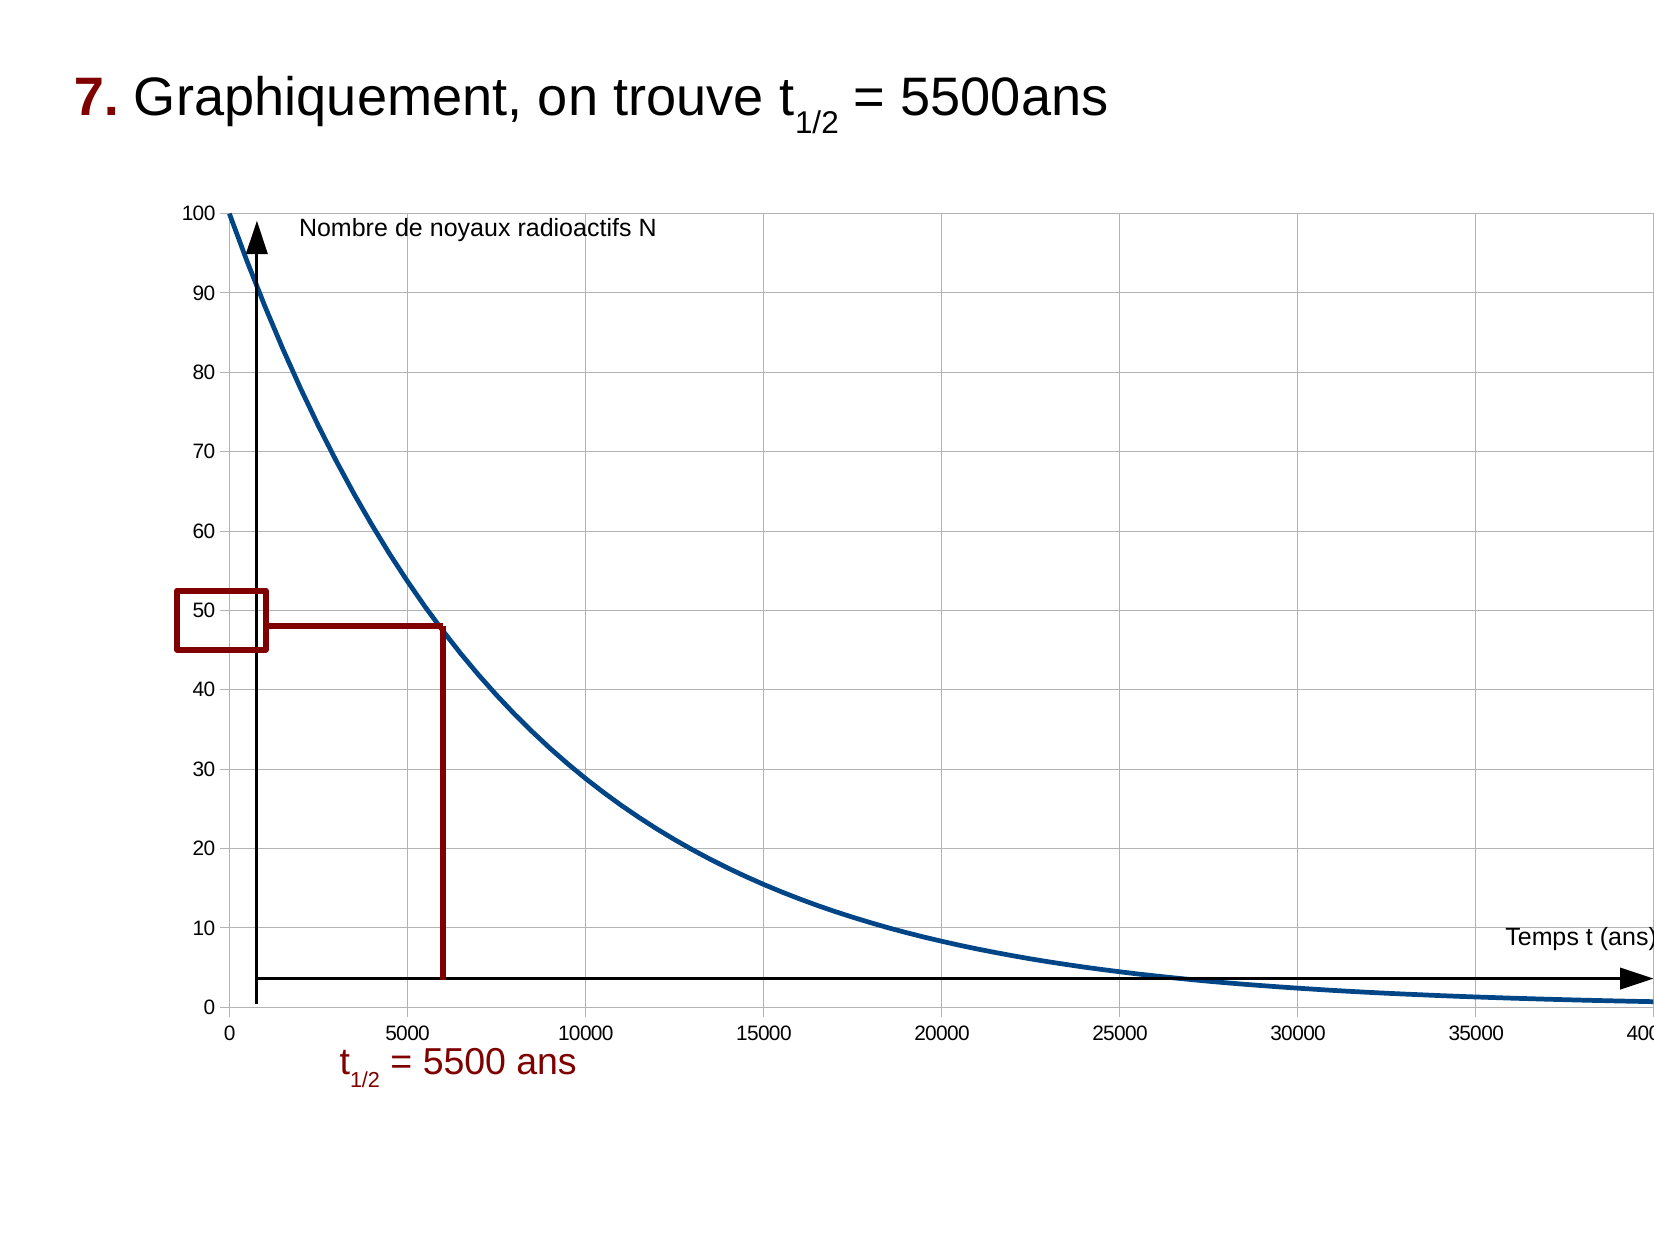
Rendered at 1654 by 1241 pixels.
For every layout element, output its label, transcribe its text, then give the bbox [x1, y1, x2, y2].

chart [1625, 968, 1654, 978]
chart [150, 184, 1654, 1063]
text_box Nombre de noyaux radioactifs N [284, 206, 758, 259]
text_box t1/2 = 5500 ans [324, 1033, 680, 1100]
text_box Temps t (ans) [1490, 915, 1654, 968]
chart [180, 594, 255, 647]
chart [258, 629, 440, 977]
text_box 7. Graphiquement, on trouve t1/2 = 5500ans [59, 59, 1359, 149]
chart [258, 594, 263, 647]
